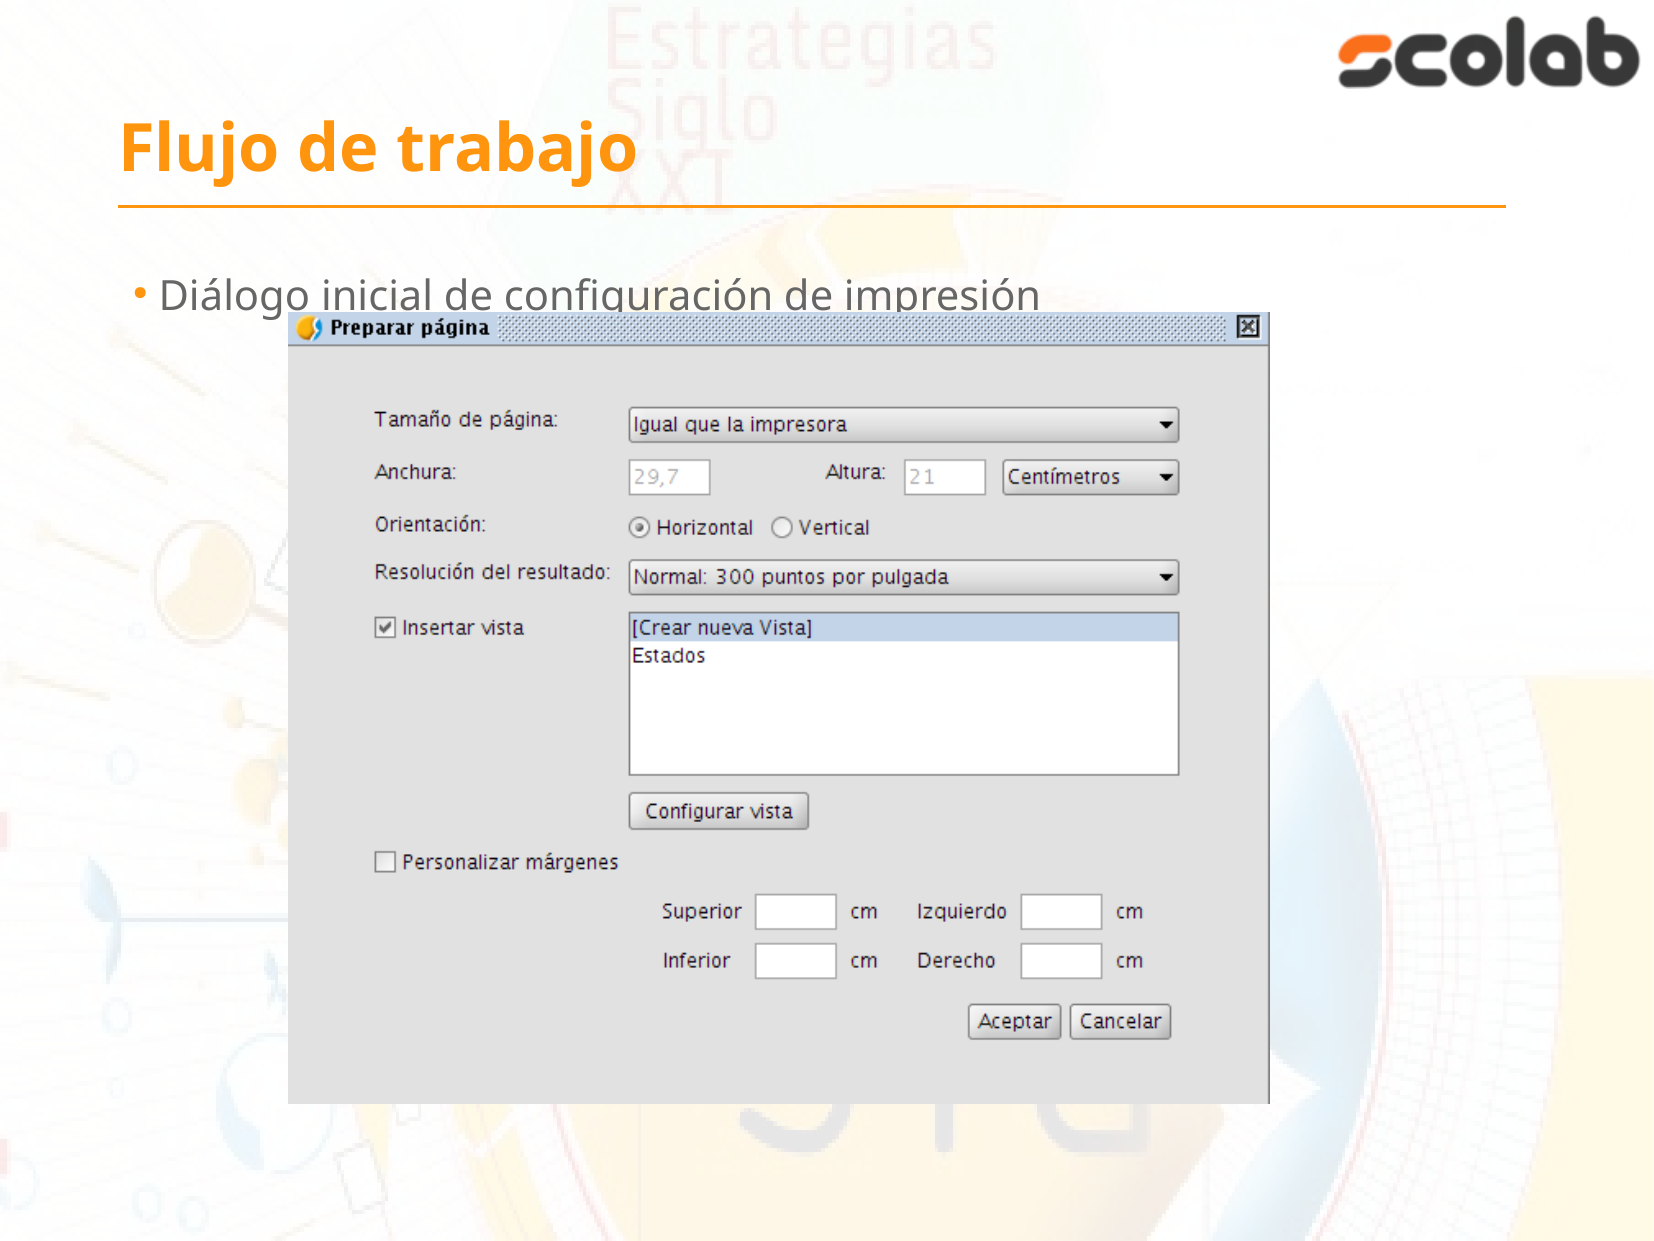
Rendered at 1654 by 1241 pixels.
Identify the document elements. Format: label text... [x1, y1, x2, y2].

text_box Diálogo inicial de configuración de impresión [118, 230, 1506, 999]
picture [0, 0, 1654, 1241]
title Flujo de trabajo [118, 96, 1607, 195]
